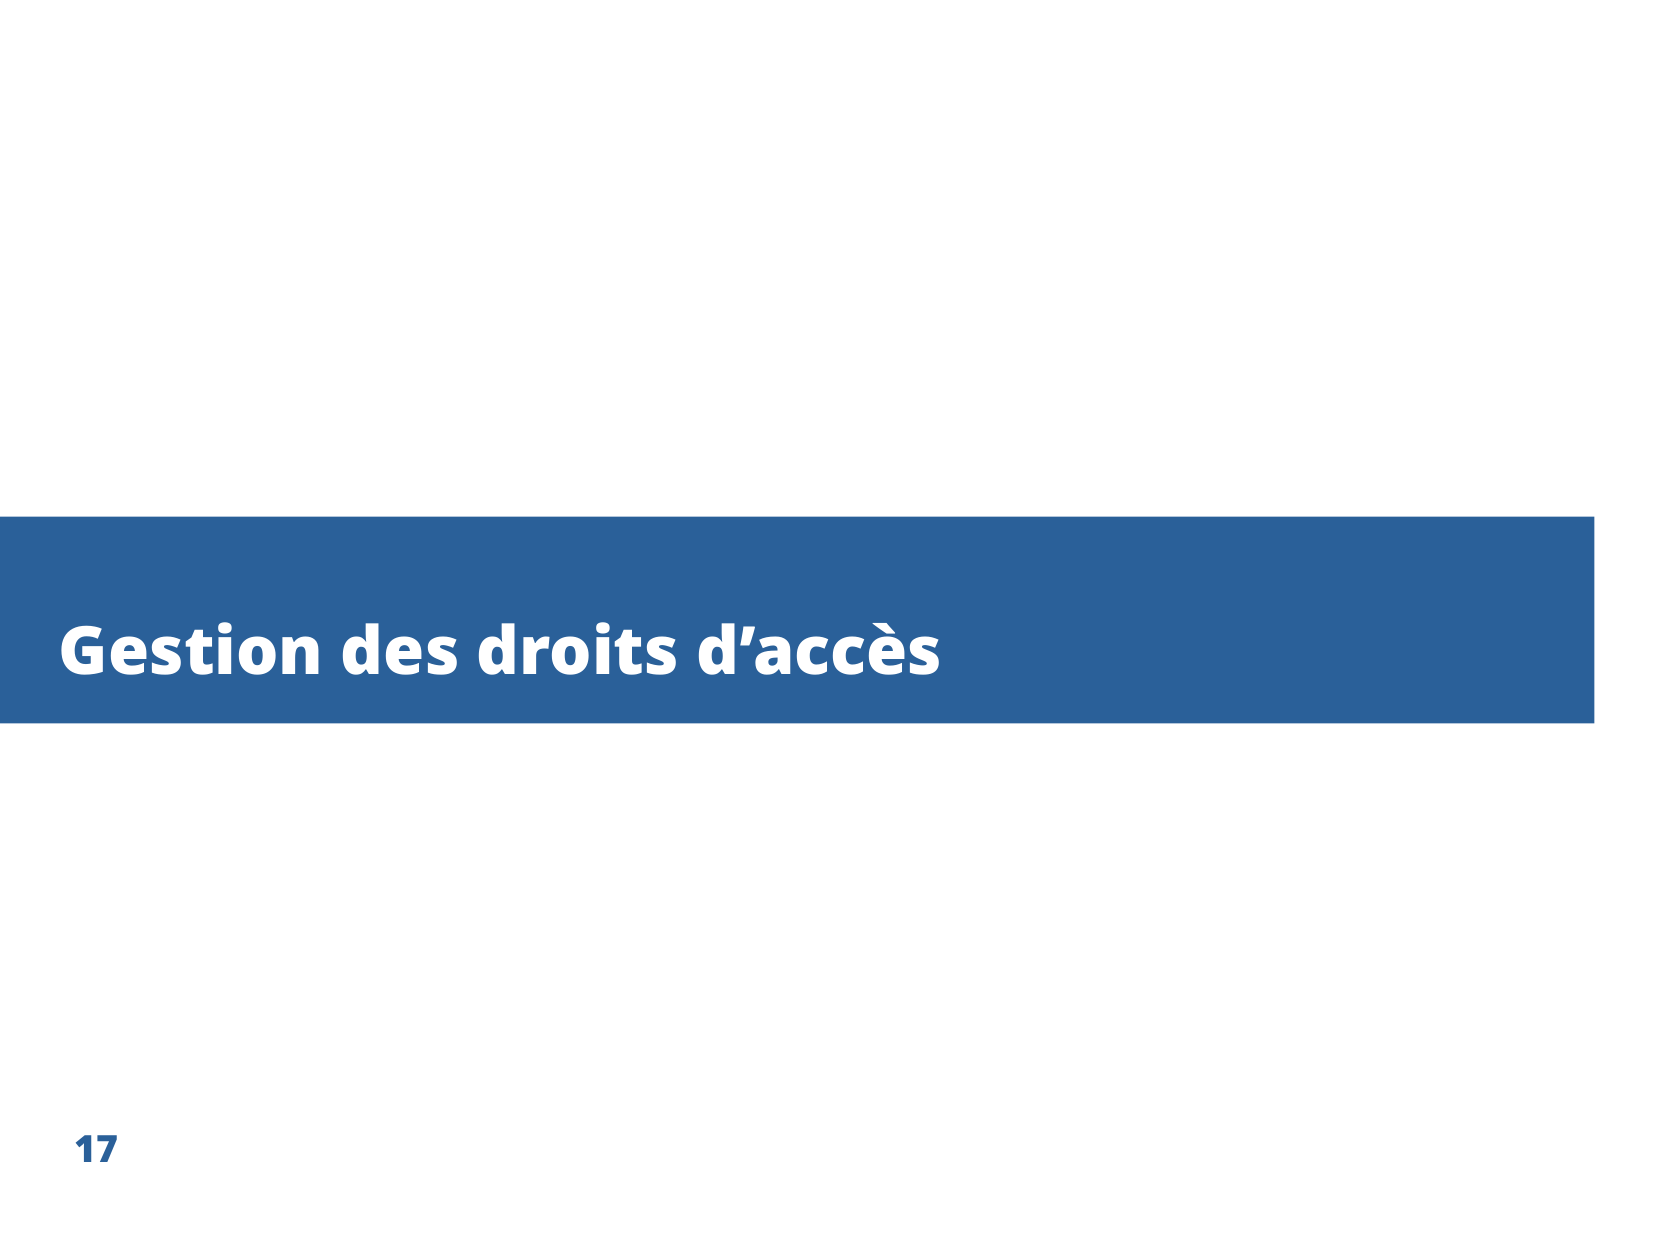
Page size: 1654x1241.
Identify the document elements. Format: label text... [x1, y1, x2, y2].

title Gestion des droits d’accès [59, 546, 1595, 694]
